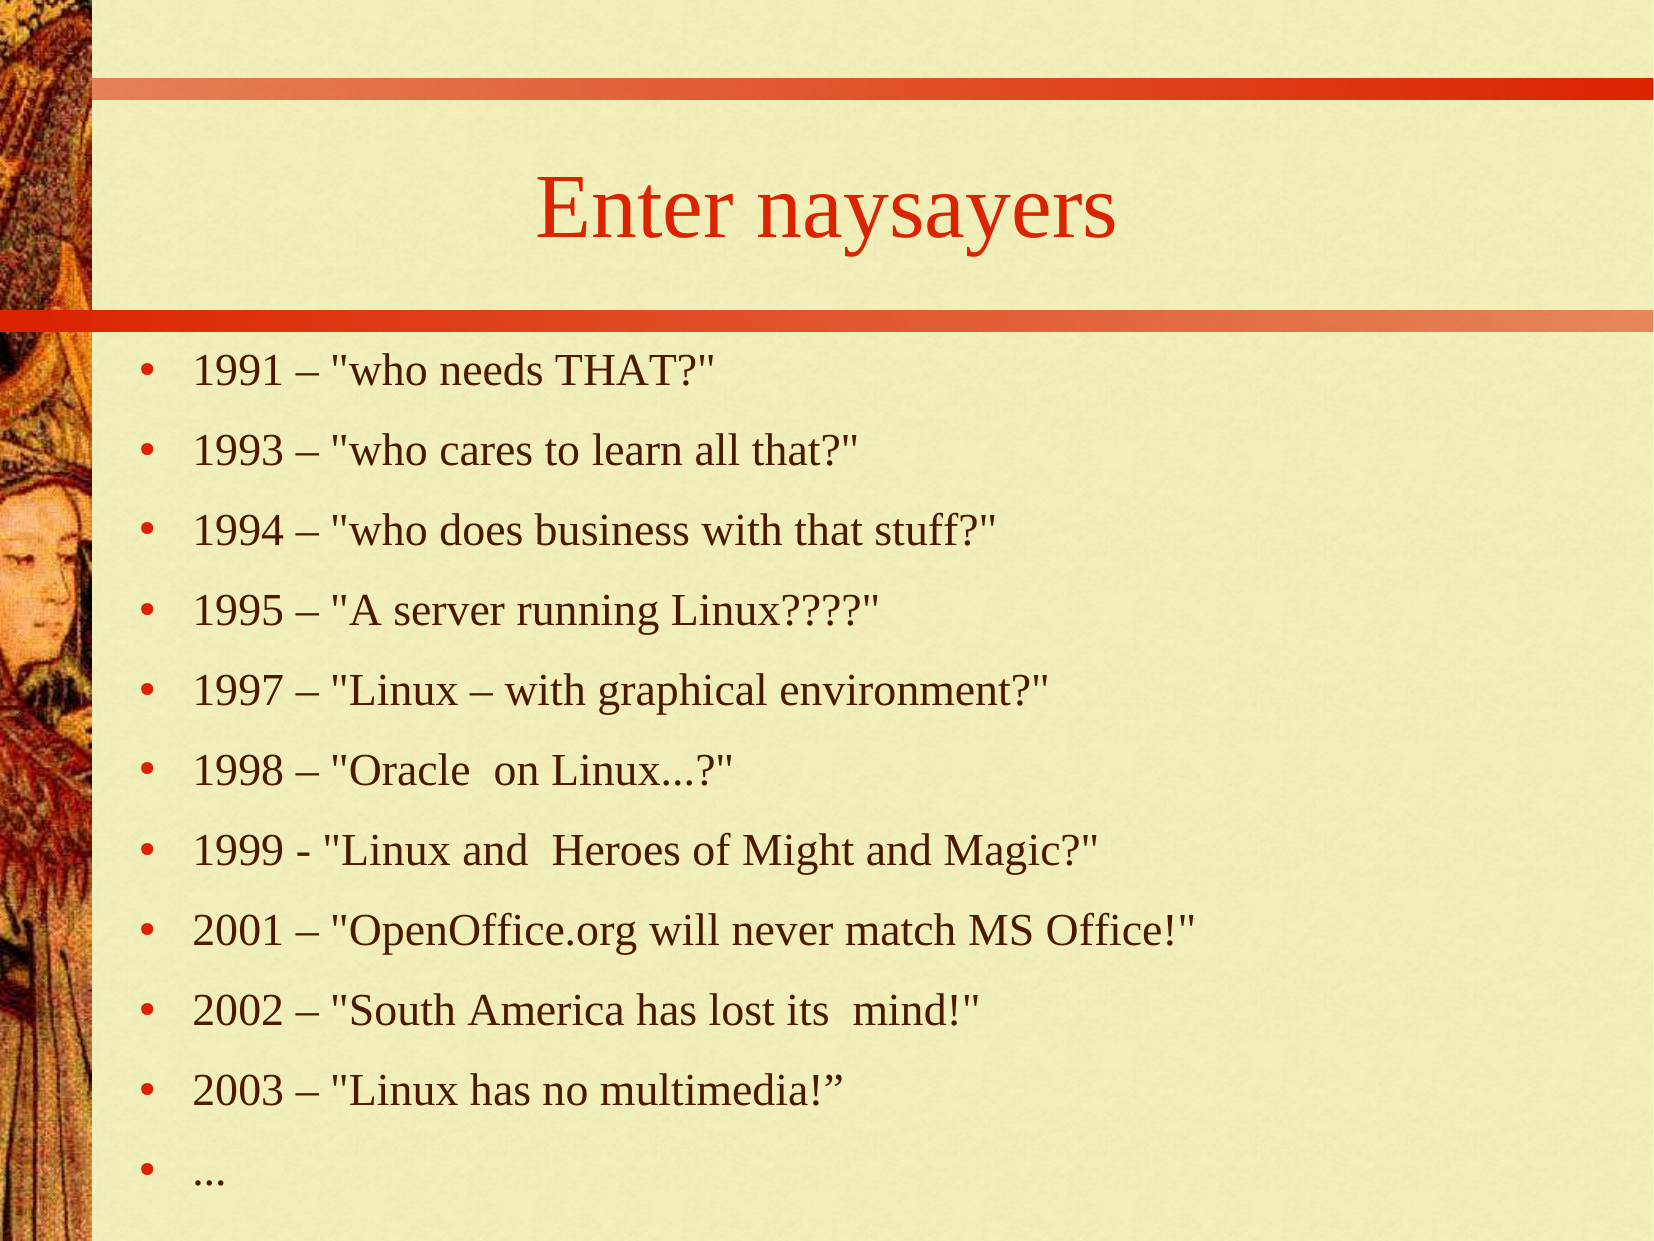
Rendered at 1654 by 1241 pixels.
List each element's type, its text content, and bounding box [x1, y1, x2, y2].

picture [0, 332, 1654, 1241]
list 1991 – "who needs THAT?" 1993 – "who cares to learn all that?" 1994 – "who does business with that stuff?" 1995 – "A server running Linux????" 1997 – "Linux – with graphical environment?" 1998 – "Oracle on Linux...?" 1999 - "Linux and Heroes of Might and Magic?" 2001 – "OpenOffice.org will never match MS Office!" 2002 – "South America has lost its mind!" 2003 – "Linux has no multimedia!” ... [121, 344, 1534, 1196]
picture [0, 0, 1654, 310]
title Enter naysayers [121, 102, 1534, 311]
